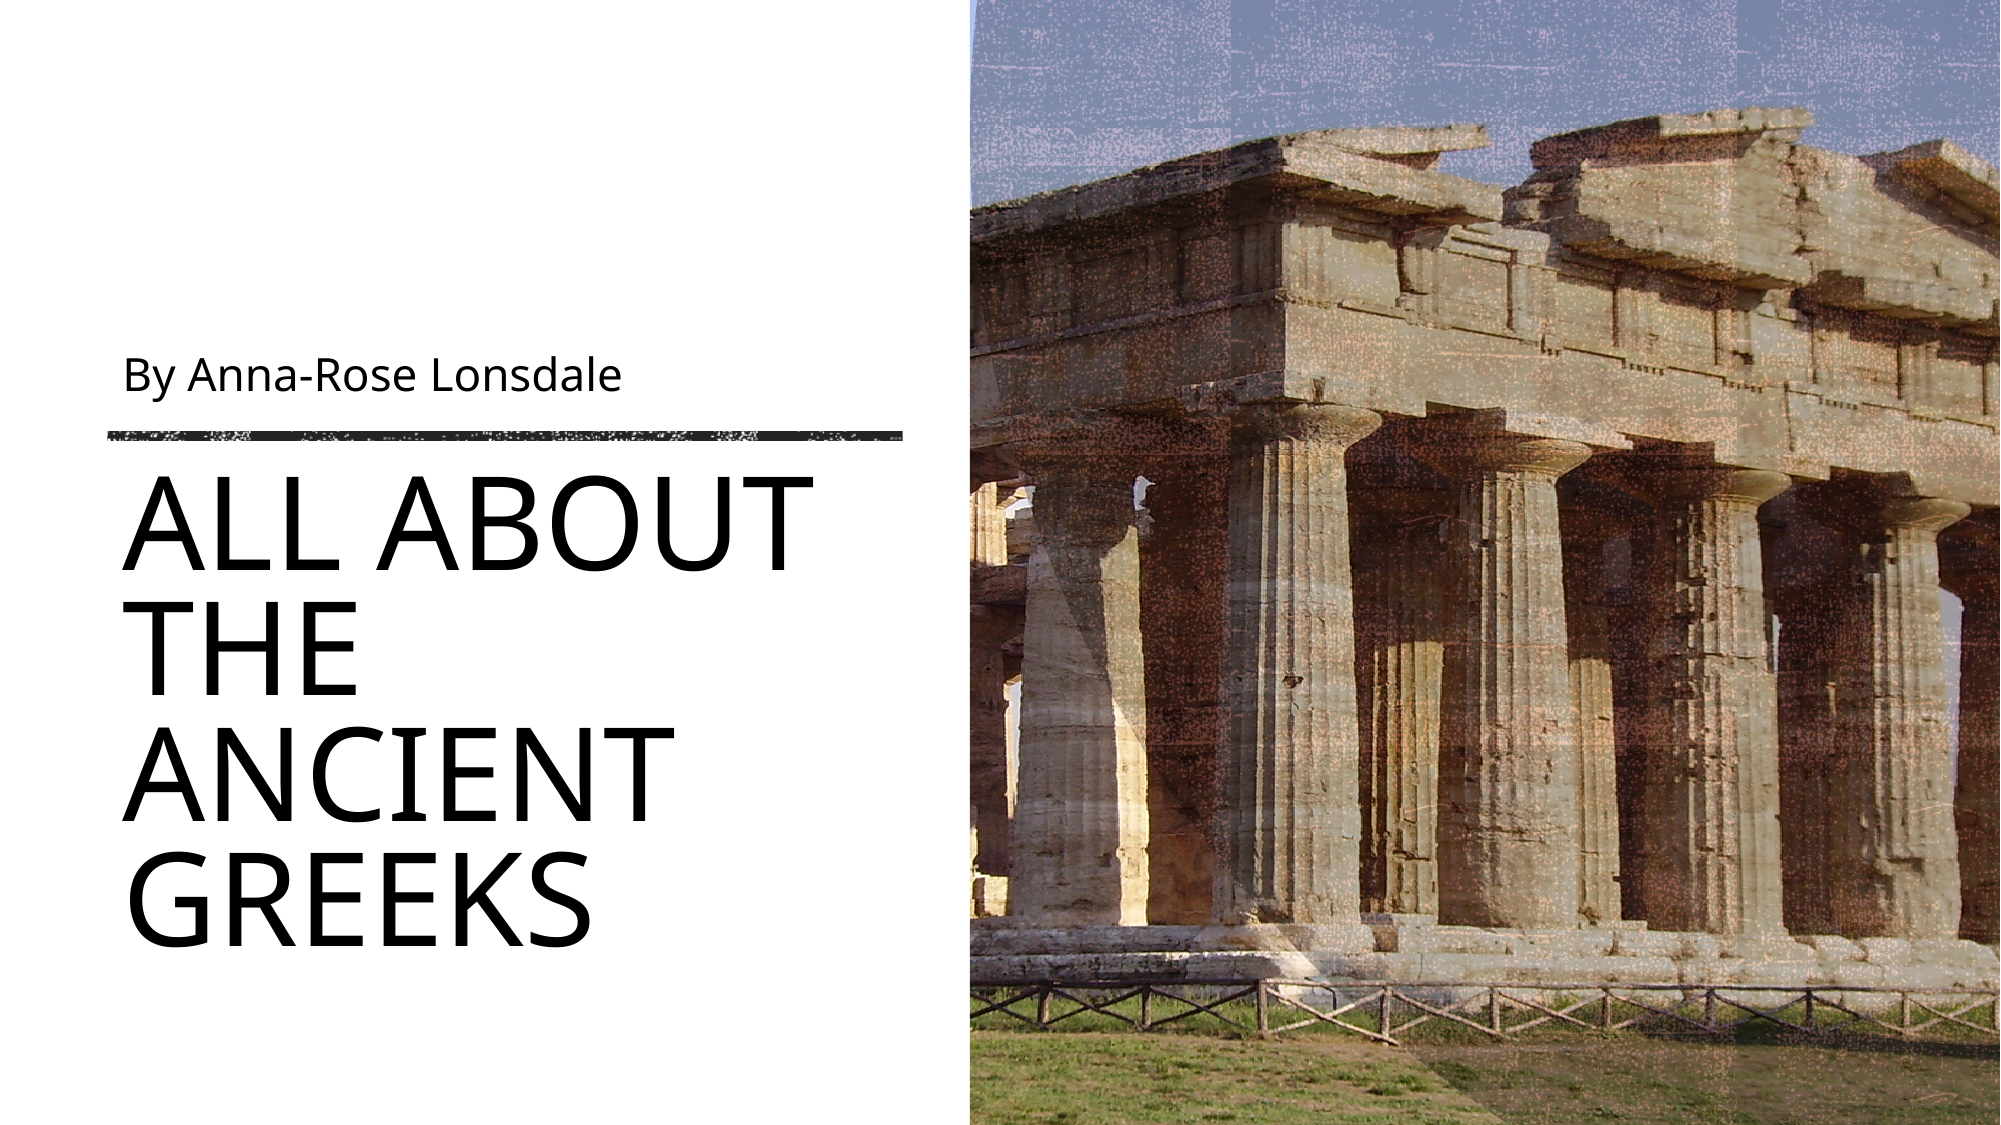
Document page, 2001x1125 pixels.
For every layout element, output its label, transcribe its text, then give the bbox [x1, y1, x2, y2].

title All about the Ancient Greeks [107, 463, 960, 984]
picture [969, 0, 977, 118]
text_box [0, 0, 2000, 1125]
picture [969, 146, 1508, 1125]
subtitle By Anna-Rose Lonsdale [107, 116, 889, 410]
